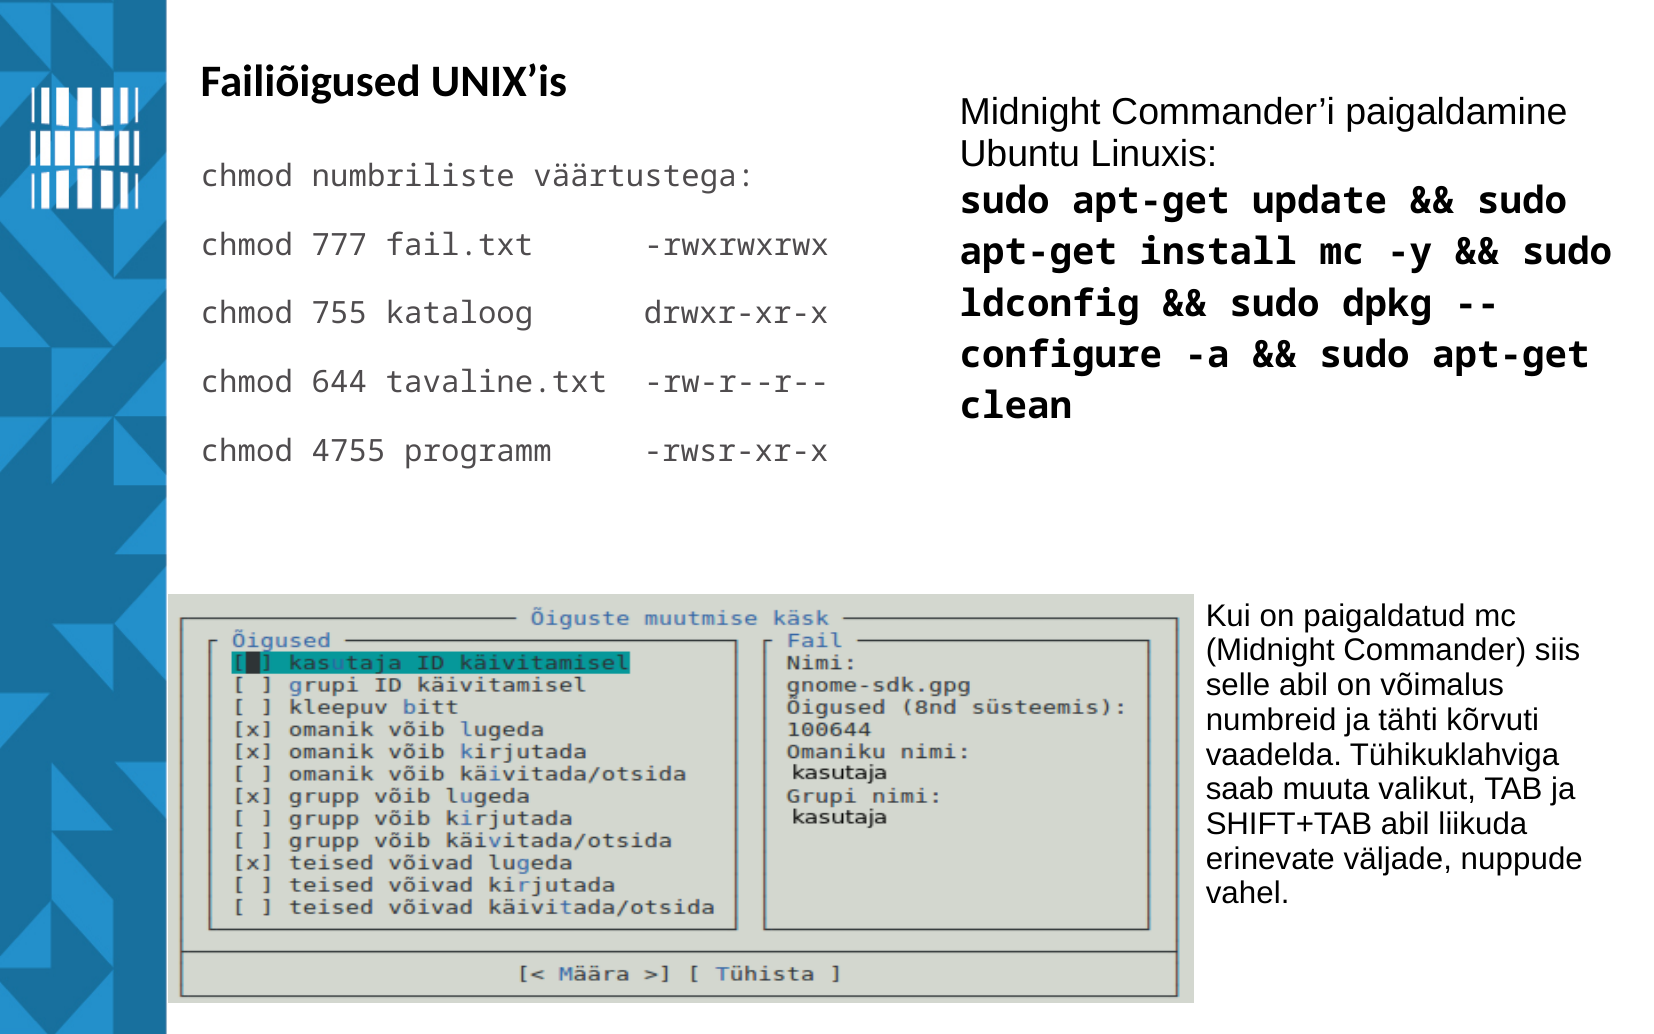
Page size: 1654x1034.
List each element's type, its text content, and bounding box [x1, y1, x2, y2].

text_box Kui on paigaldatud mc (Midnight Commander) siis selle abil on võimalus numbreid ja tähti kõrvuti vaadelda. Tühikuklahviga saab muuta valikut, TAB ja SHIFT+TAB abil liikuda erinevate väljade, nuppude vahel. [1191, 590, 1625, 1018]
list chmod numbriliste väärtustega: chmod 777 fail.txt -rwxrwxrwx chmod 755 kataloog drwxr-xr-x chmod 644 tavaline.txt -rw-r--r-- chmod 4755 programm -rwsr-xr-x [200, 153, 1506, 566]
title Failiõigused UNIX’is [200, 41, 1536, 130]
picture [42, 108, 132, 208]
text_box Midnight Commander’i paigaldamine Ubuntu Linuxis: sudo apt-get update && sudo apt-get install mc -y && sudo ldconfig && sudo dpkg --configure -a && sudo apt-get clean [944, 82, 1630, 369]
picture [168, 594, 1194, 1003]
